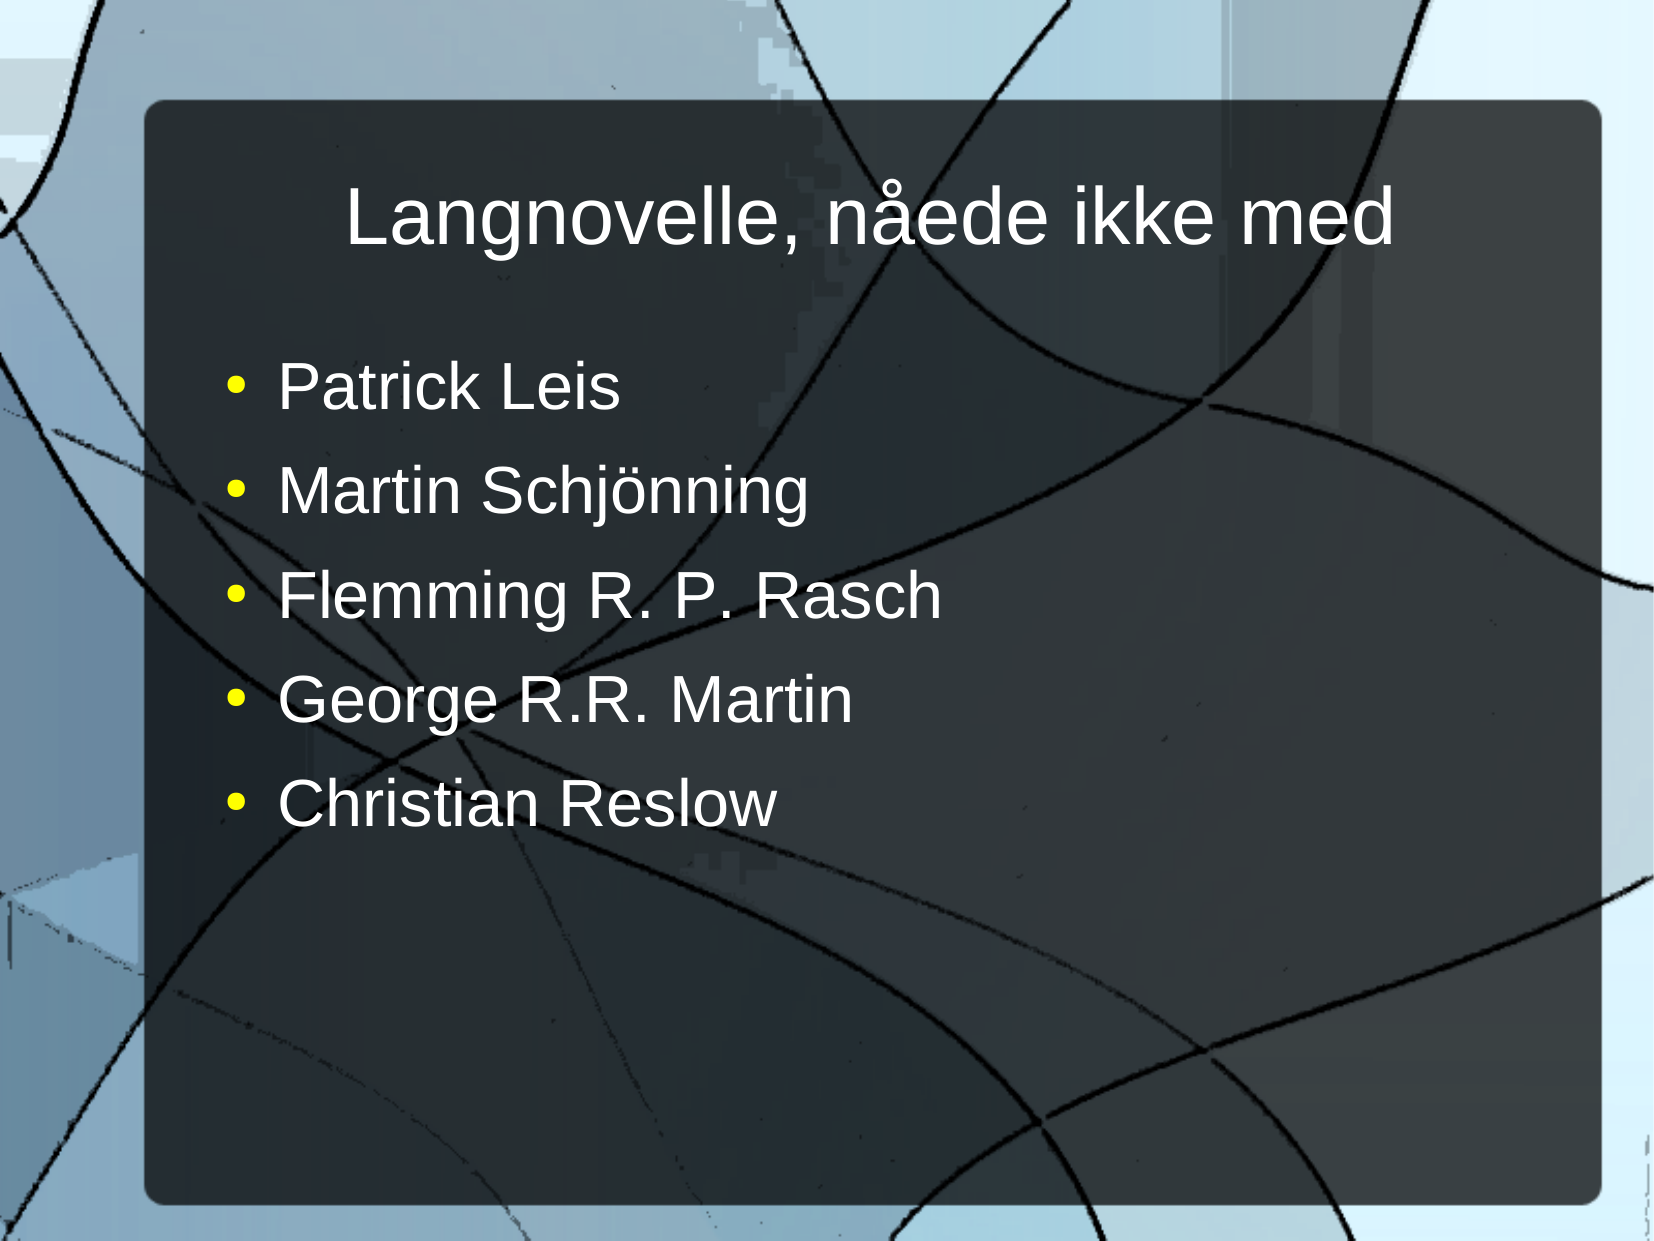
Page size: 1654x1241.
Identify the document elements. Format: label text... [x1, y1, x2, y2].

title Langnovelle, nåede ikke med [159, 108, 1583, 325]
picture [0, 0, 1654, 1241]
list Patrick Leis Martin Schjönning Flemming R. P. Rasch George R.R. Martin Christian Reslow [206, 349, 1571, 1069]
